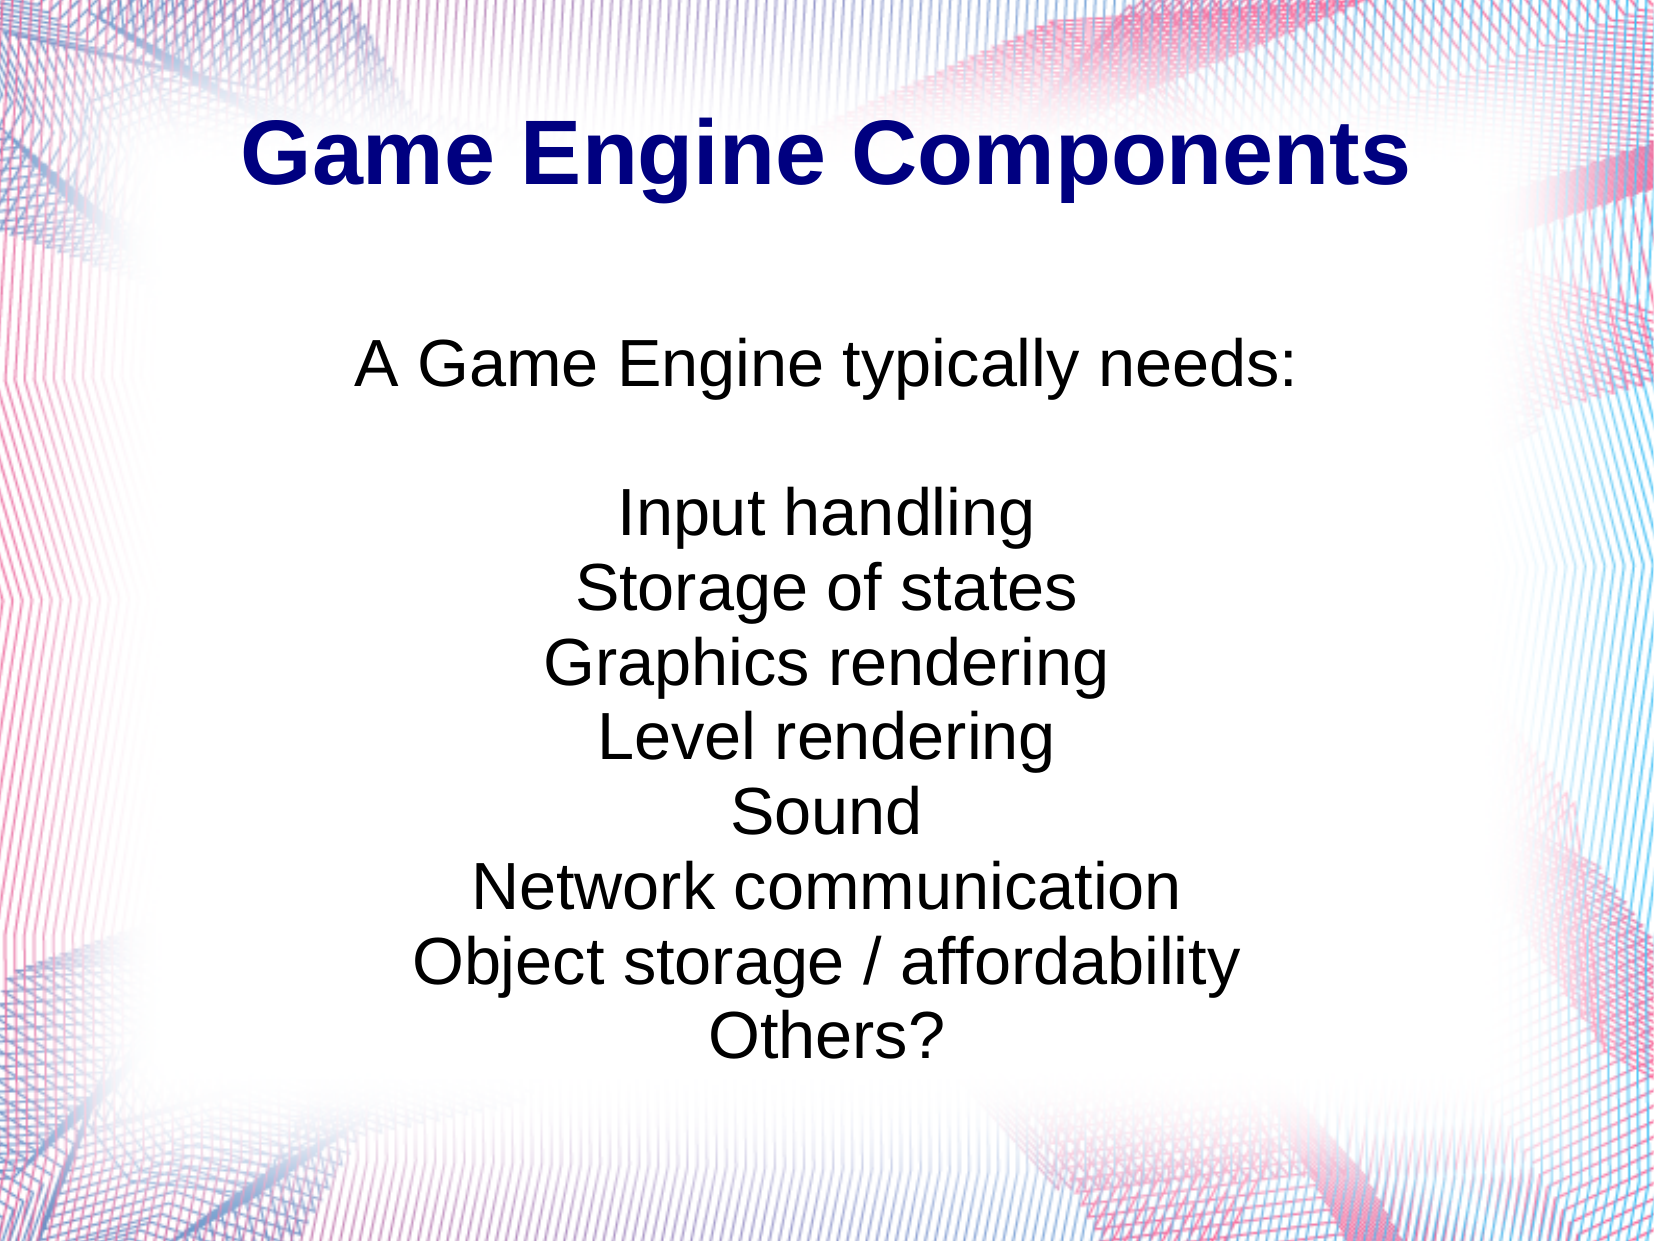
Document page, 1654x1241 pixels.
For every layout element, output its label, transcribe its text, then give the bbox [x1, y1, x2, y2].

picture [0, 0, 1654, 1241]
subtitle A Game Engine typically needs: Input handling Storage of states Graphics rendering Level rendering Sound Network communication Object storage / affordability Others? [82, 290, 1571, 1109]
title Game Engine Components [82, 49, 1571, 257]
